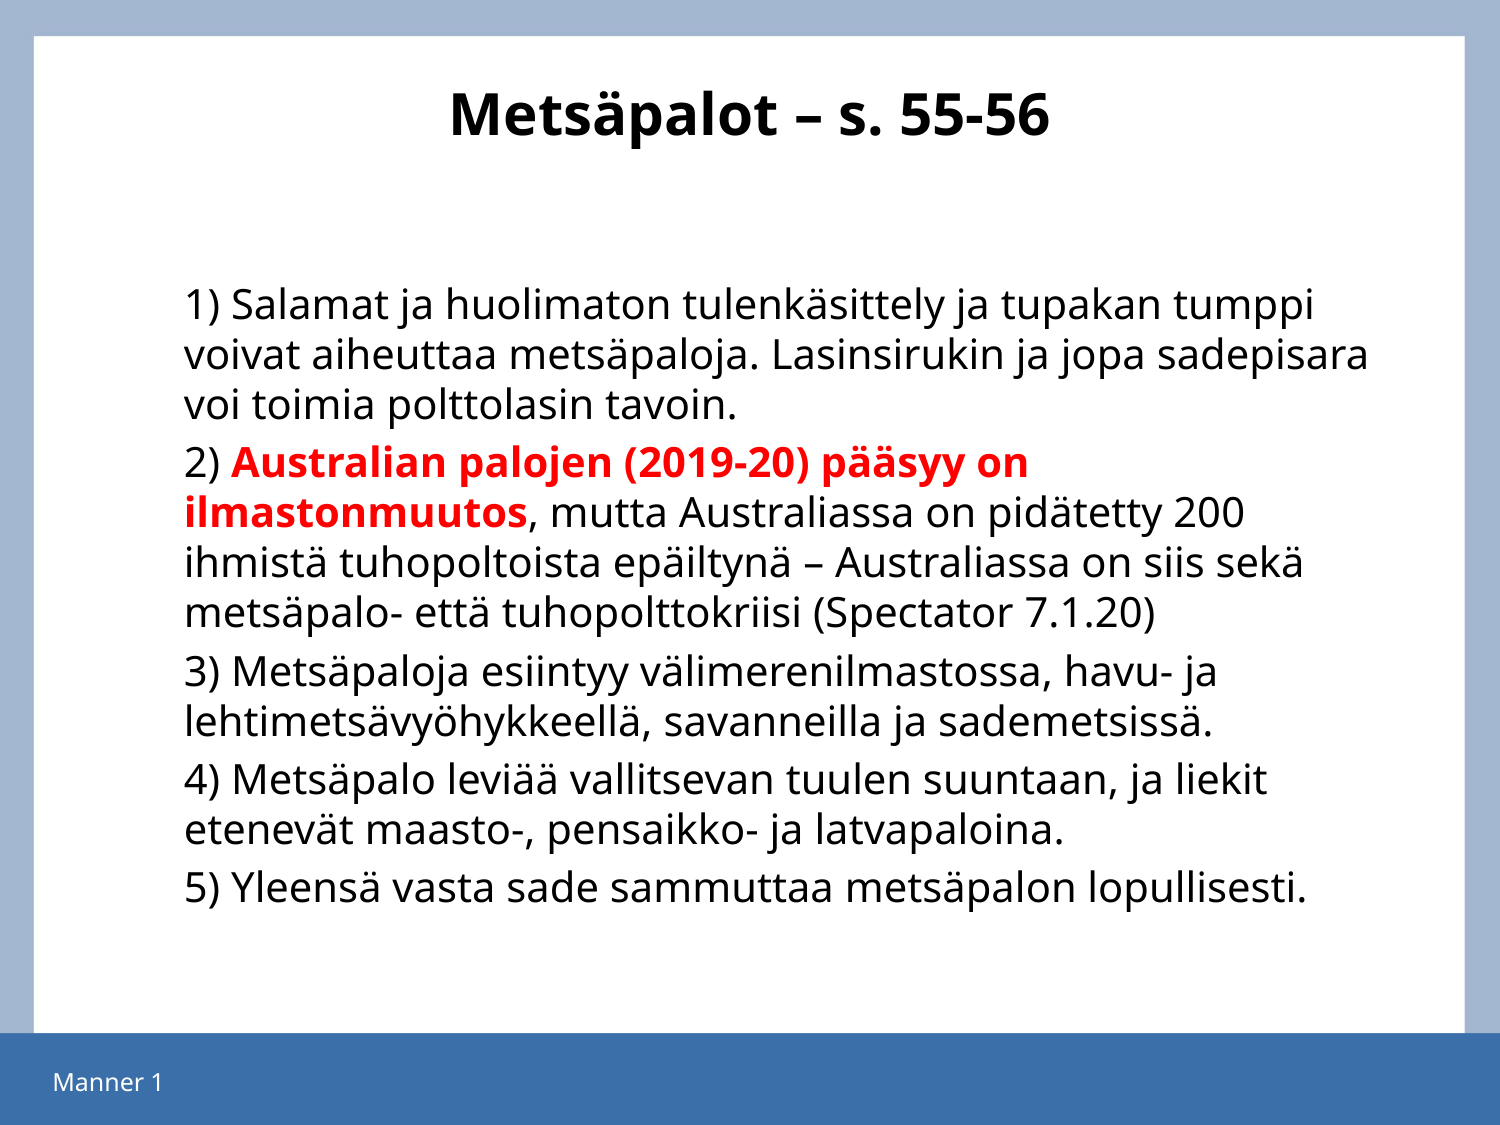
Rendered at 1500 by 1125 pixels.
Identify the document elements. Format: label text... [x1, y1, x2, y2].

list 1) Salamat ja huolimaton tulenkäsittely ja tupakan tumppi voivat aiheuttaa metsäpaloja. Lasinsirukin ja jopa sadepisara voi toimia polttolasin tavoin. 2) Australian palojen (2019-20) pääsyy on ilmastonmuutos, mutta Australiassa on pidätetty 200 ihmistä tuhopoltoista epäiltynä – Australiassa on siis sekä metsäpalo- että tuhopolttokriisi (Spectator 7.1.20) 3) Metsäpaloja esiintyy välimerenilmastossa, havu- ja lehtimetsävyöhykkeellä, savanneilla ja sademetsissä. 4) Metsäpalo leviää vallitsevan tuulen suuntaan, ja liekit etenevät maasto-, pensaikko- ja latvapaloina. 5) Yleensä vasta sade sammuttaa metsäpalon lopullisesti. [112, 262, 1388, 1000]
picture [0, 0, 1500, 1125]
title Metsäpalot – s. 55-56 [112, 37, 1388, 188]
